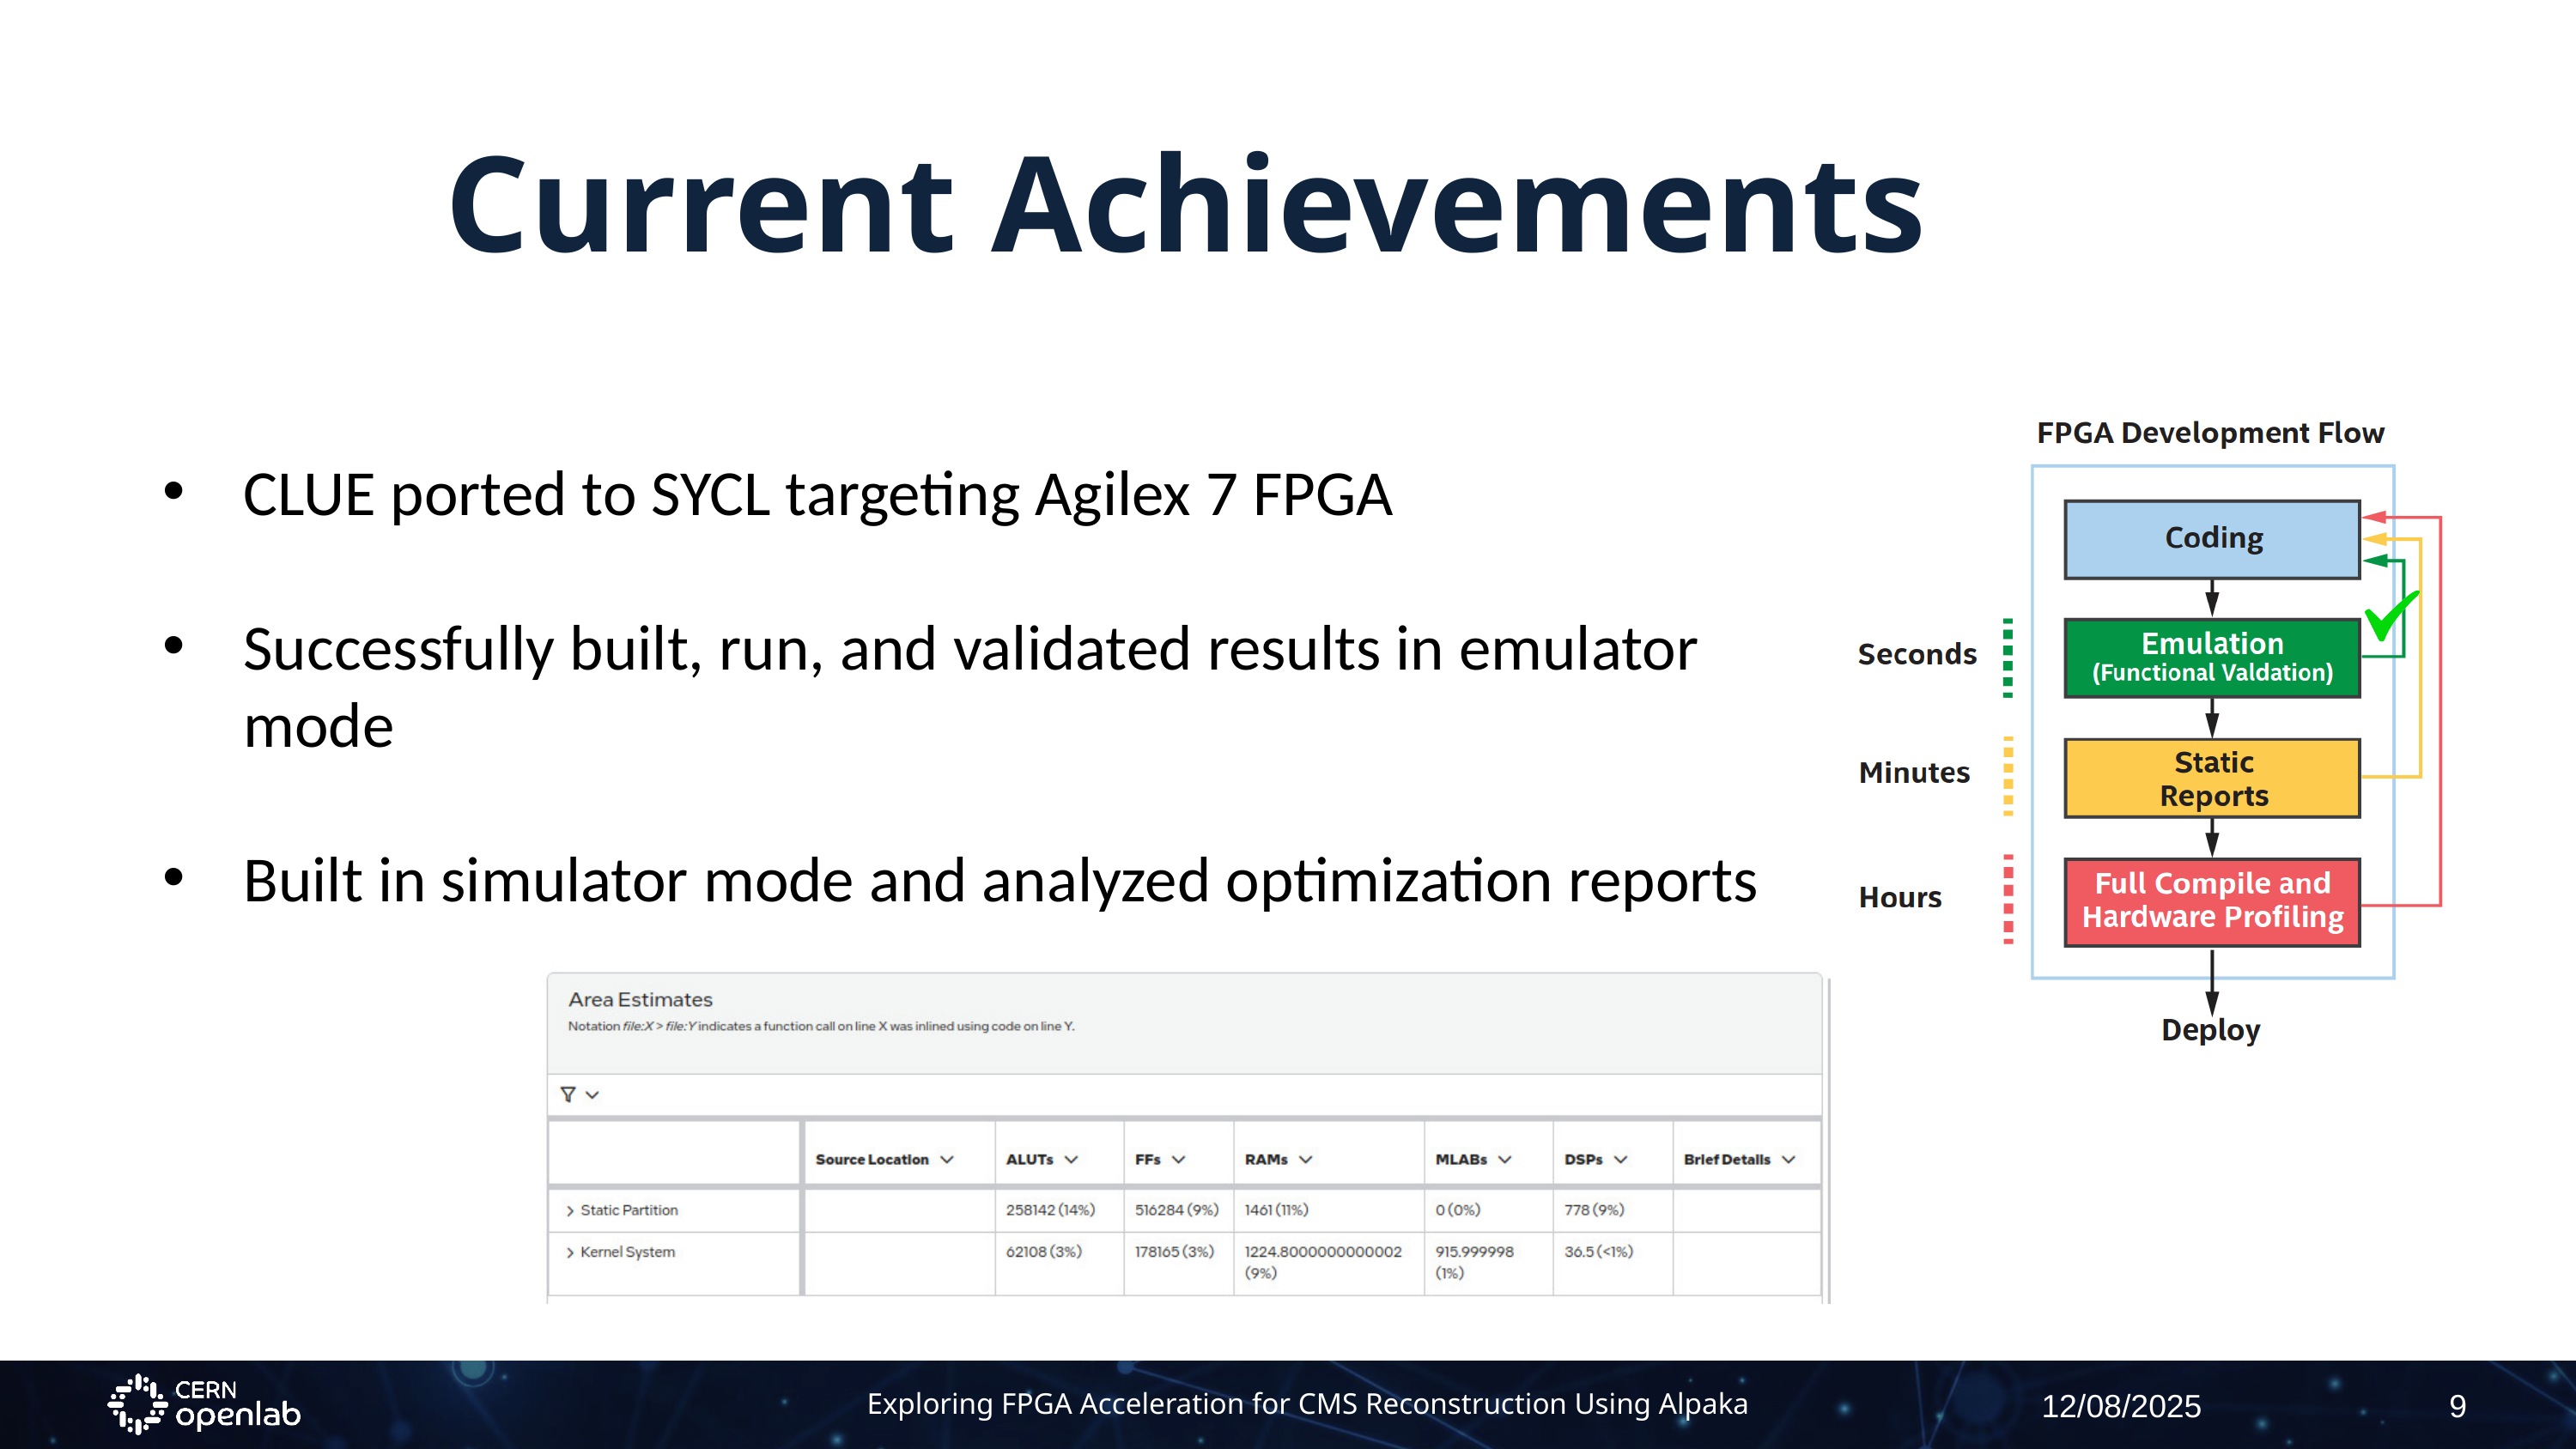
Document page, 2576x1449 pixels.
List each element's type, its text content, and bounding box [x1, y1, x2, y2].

picture [0, 0, 2576, 1449]
text_box Current Achievements [53, 137, 2318, 279]
text_box 9 [2436, 1379, 2512, 1431]
text_box CLUE ported to SYCL targeting Agilex 7 FPGA Successfully built, run, and validated results in emulator mode Built in simulator mode and analyzed optimization reports [149, 445, 1814, 998]
text_box 12/08/2025 [2028, 1379, 2254, 1443]
